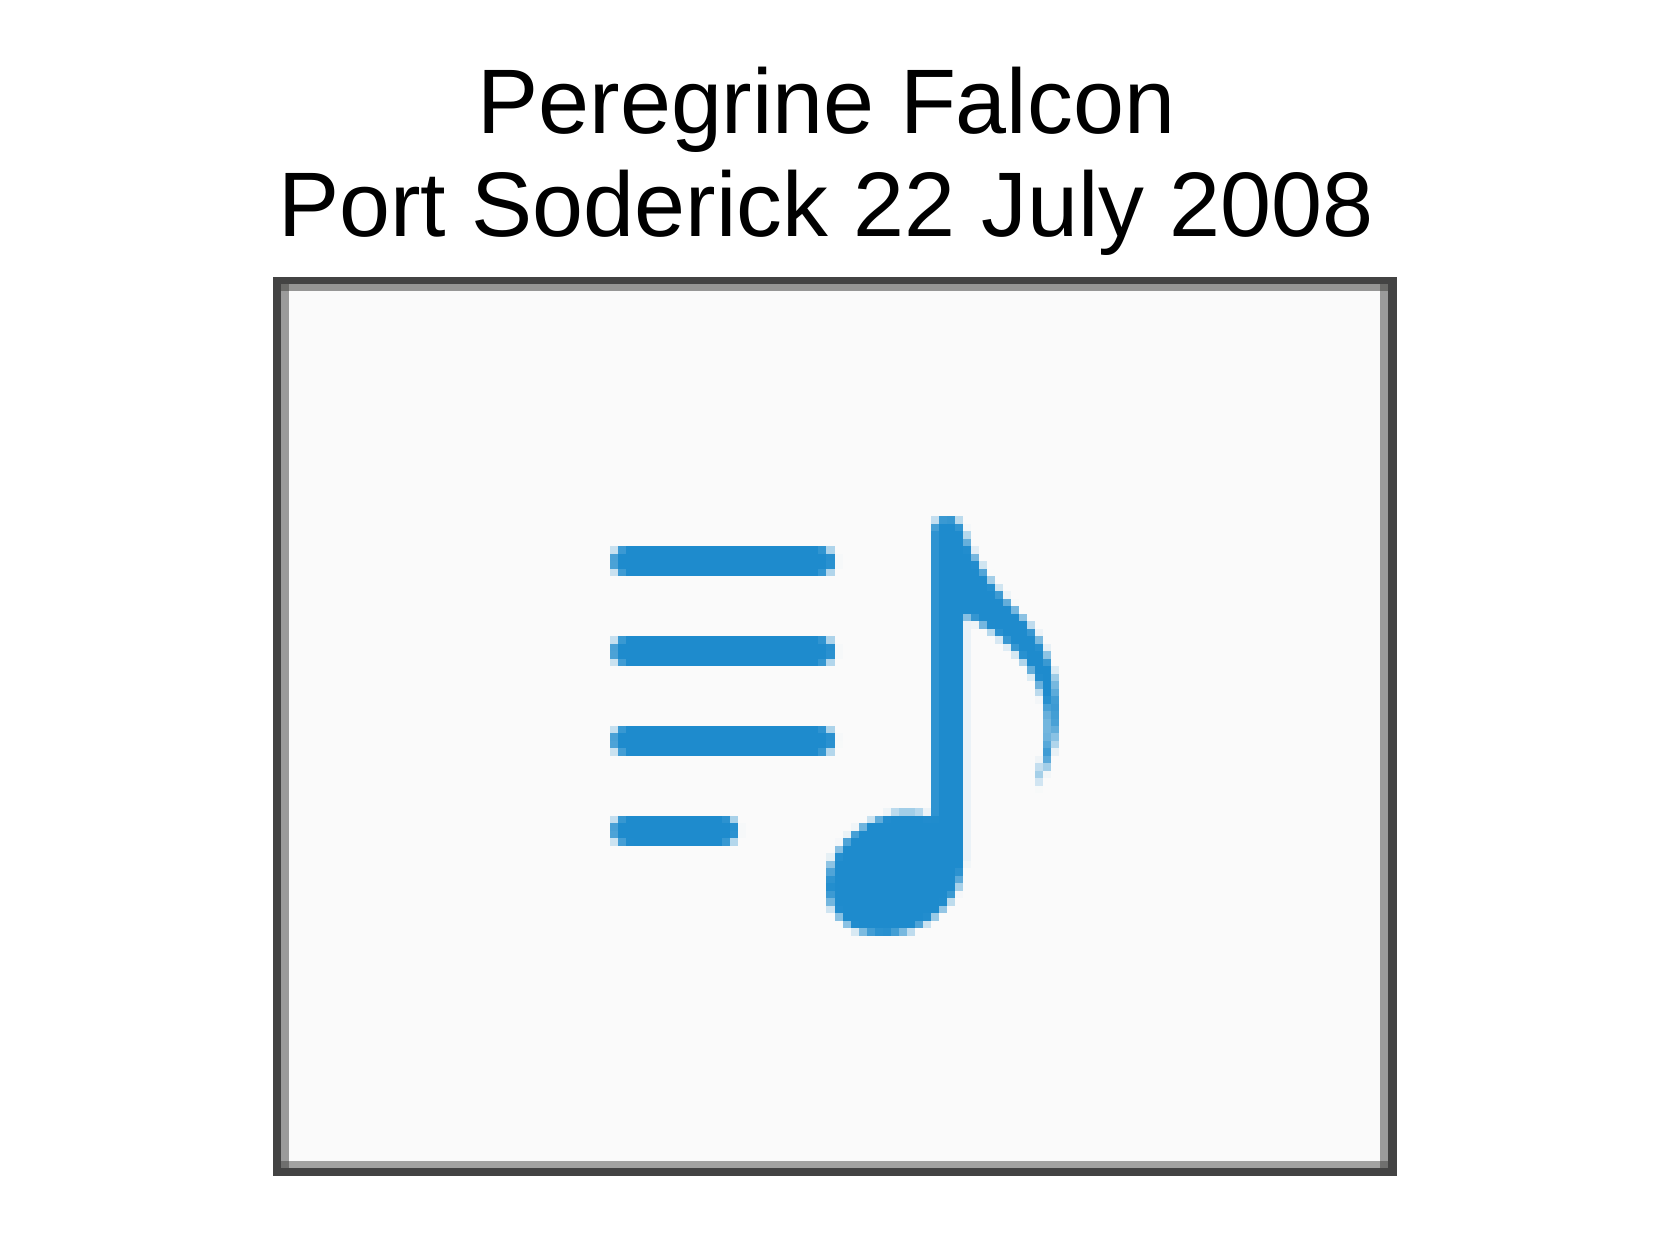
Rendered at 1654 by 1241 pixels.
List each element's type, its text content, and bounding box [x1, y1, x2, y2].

text_box [272, 276, 1398, 1177]
title Peregrine Falcon Port Soderick 22 July 2008 [82, 49, 1571, 257]
